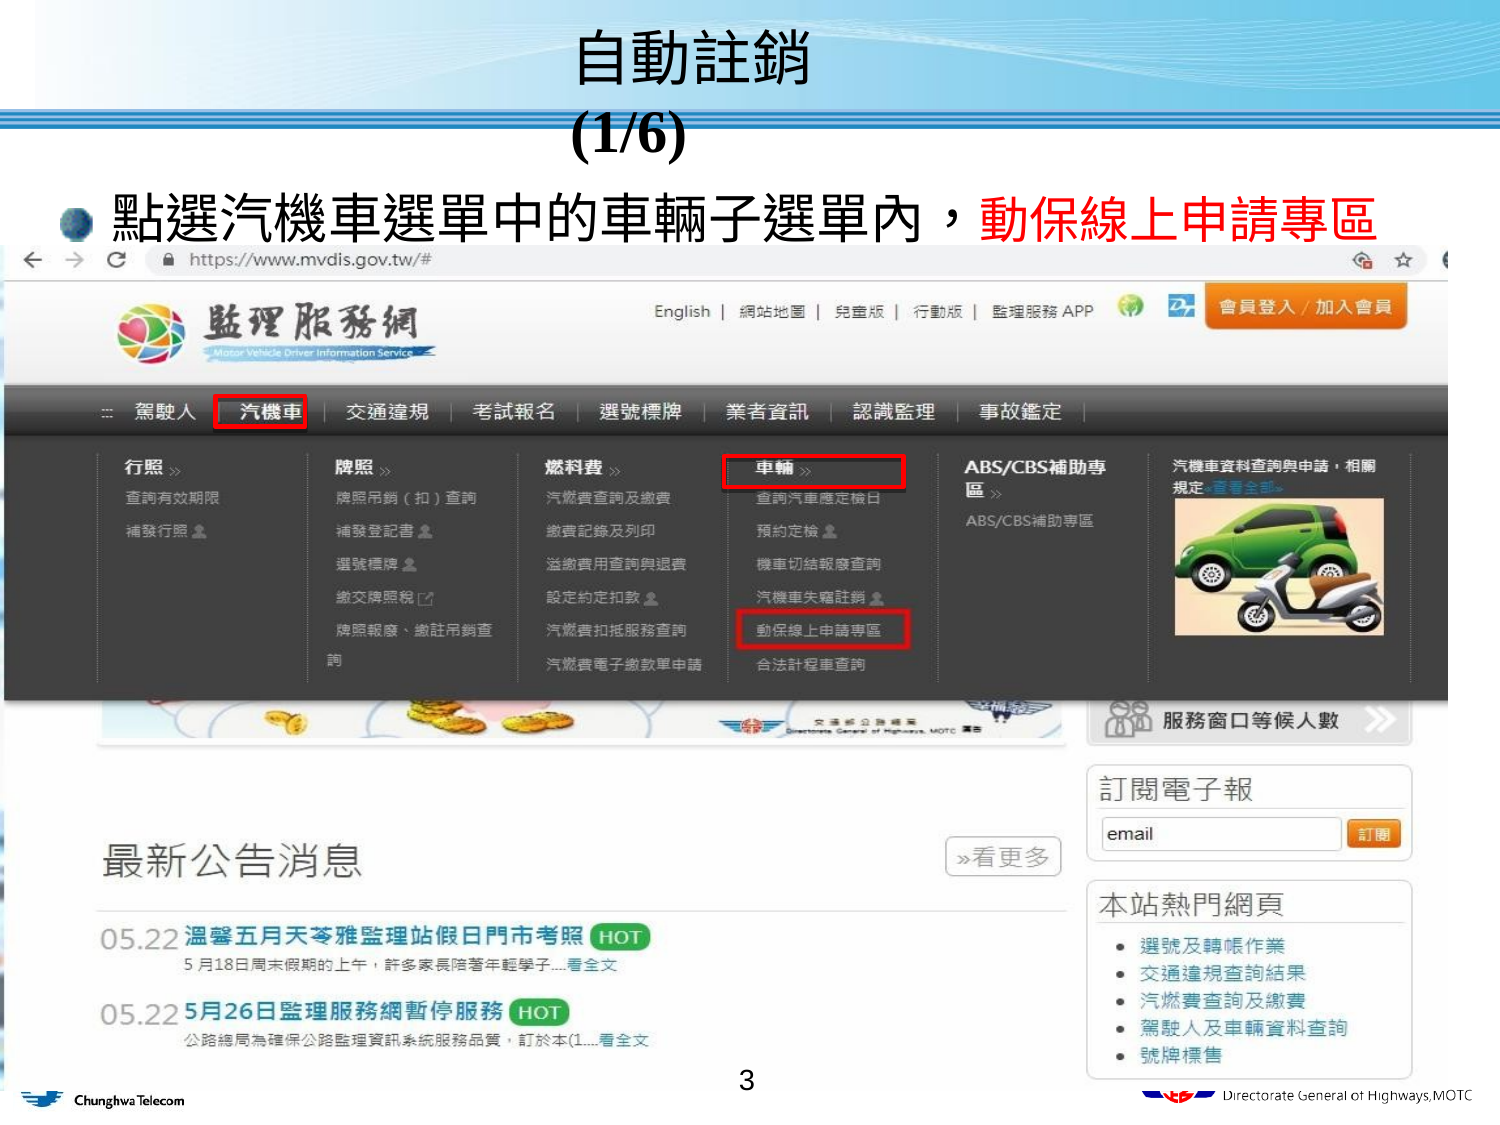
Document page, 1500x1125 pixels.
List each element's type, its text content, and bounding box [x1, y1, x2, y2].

picture [13, 1091, 185, 1112]
picture [1109, 1059, 1472, 1104]
text_box 點選汽機車選單中的車輛子選單內，動保線上申請專區 [109, 182, 1381, 246]
picture [0, 0, 1500, 129]
text_box [60, 208, 93, 241]
text_box 自動註銷(1/6) [568, 17, 933, 165]
text_box [0, 246, 1448, 1091]
text_box 3 [732, 1057, 780, 1113]
